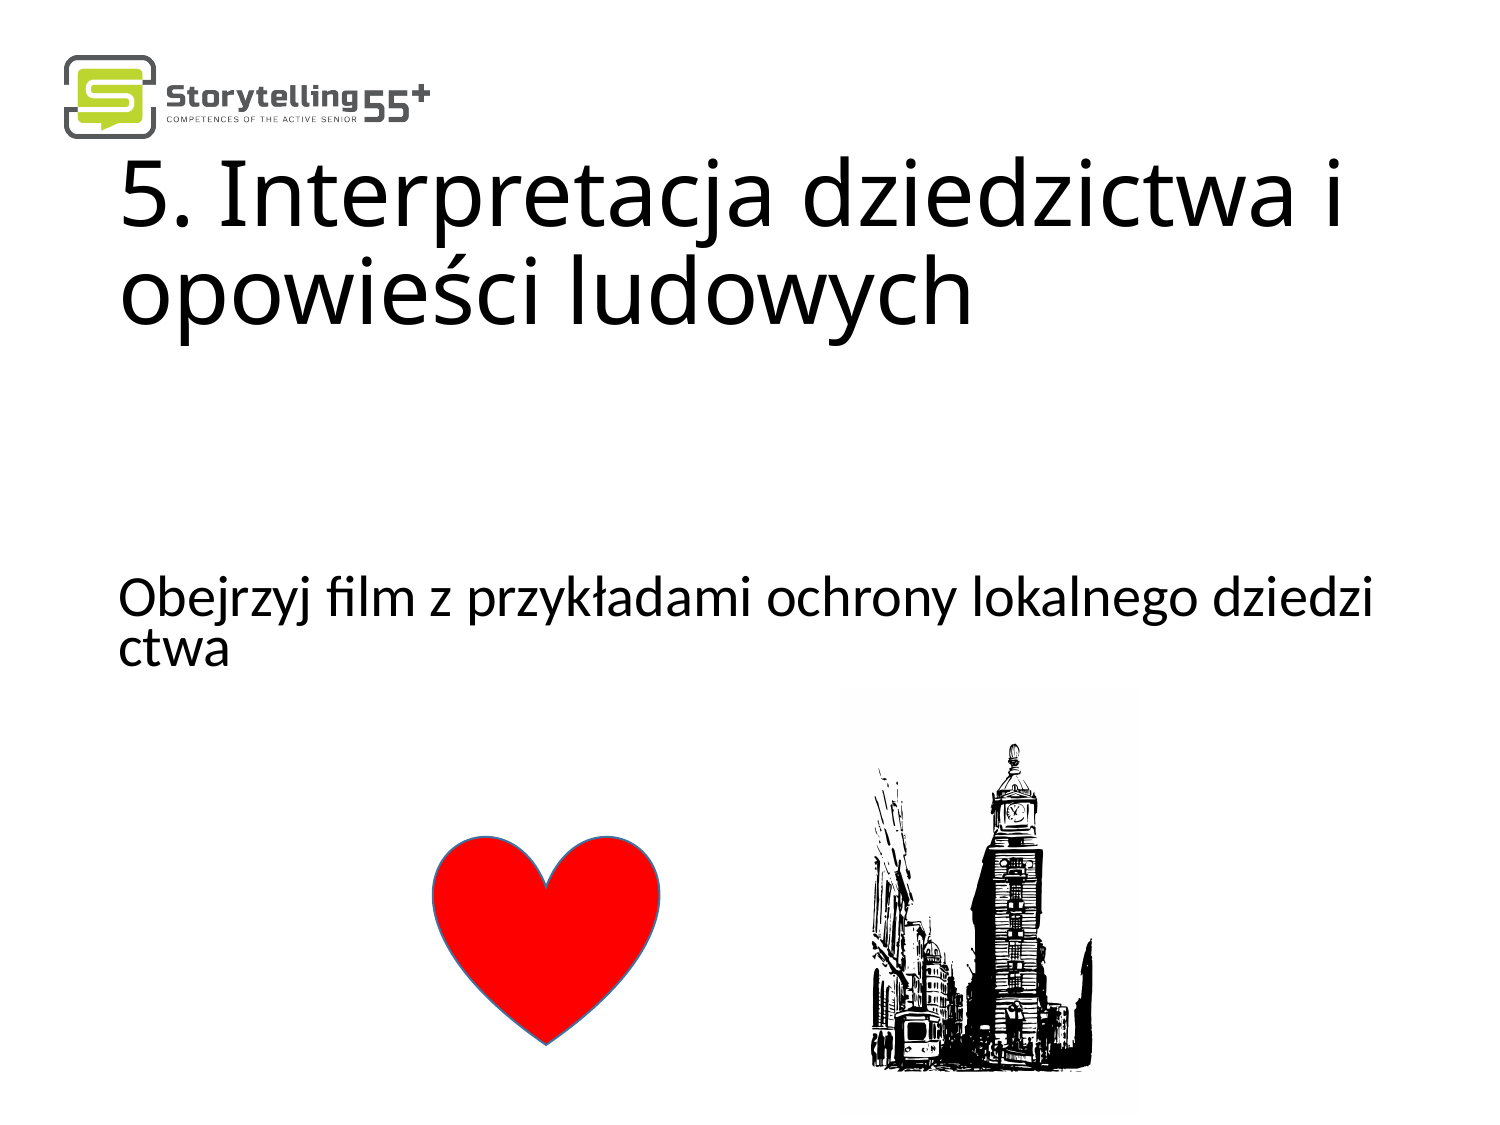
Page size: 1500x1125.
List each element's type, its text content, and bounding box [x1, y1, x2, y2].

list Obejrzyj film z przykładami ochrony lokalnego dziedzictwa [103, 384, 1397, 1014]
picture [839, 689, 1139, 1114]
text_box [432, 836, 660, 1045]
title 5. Interpretacja dziedzictwa i opowieści ludowych [103, 138, 1397, 353]
picture [64, 55, 430, 139]
